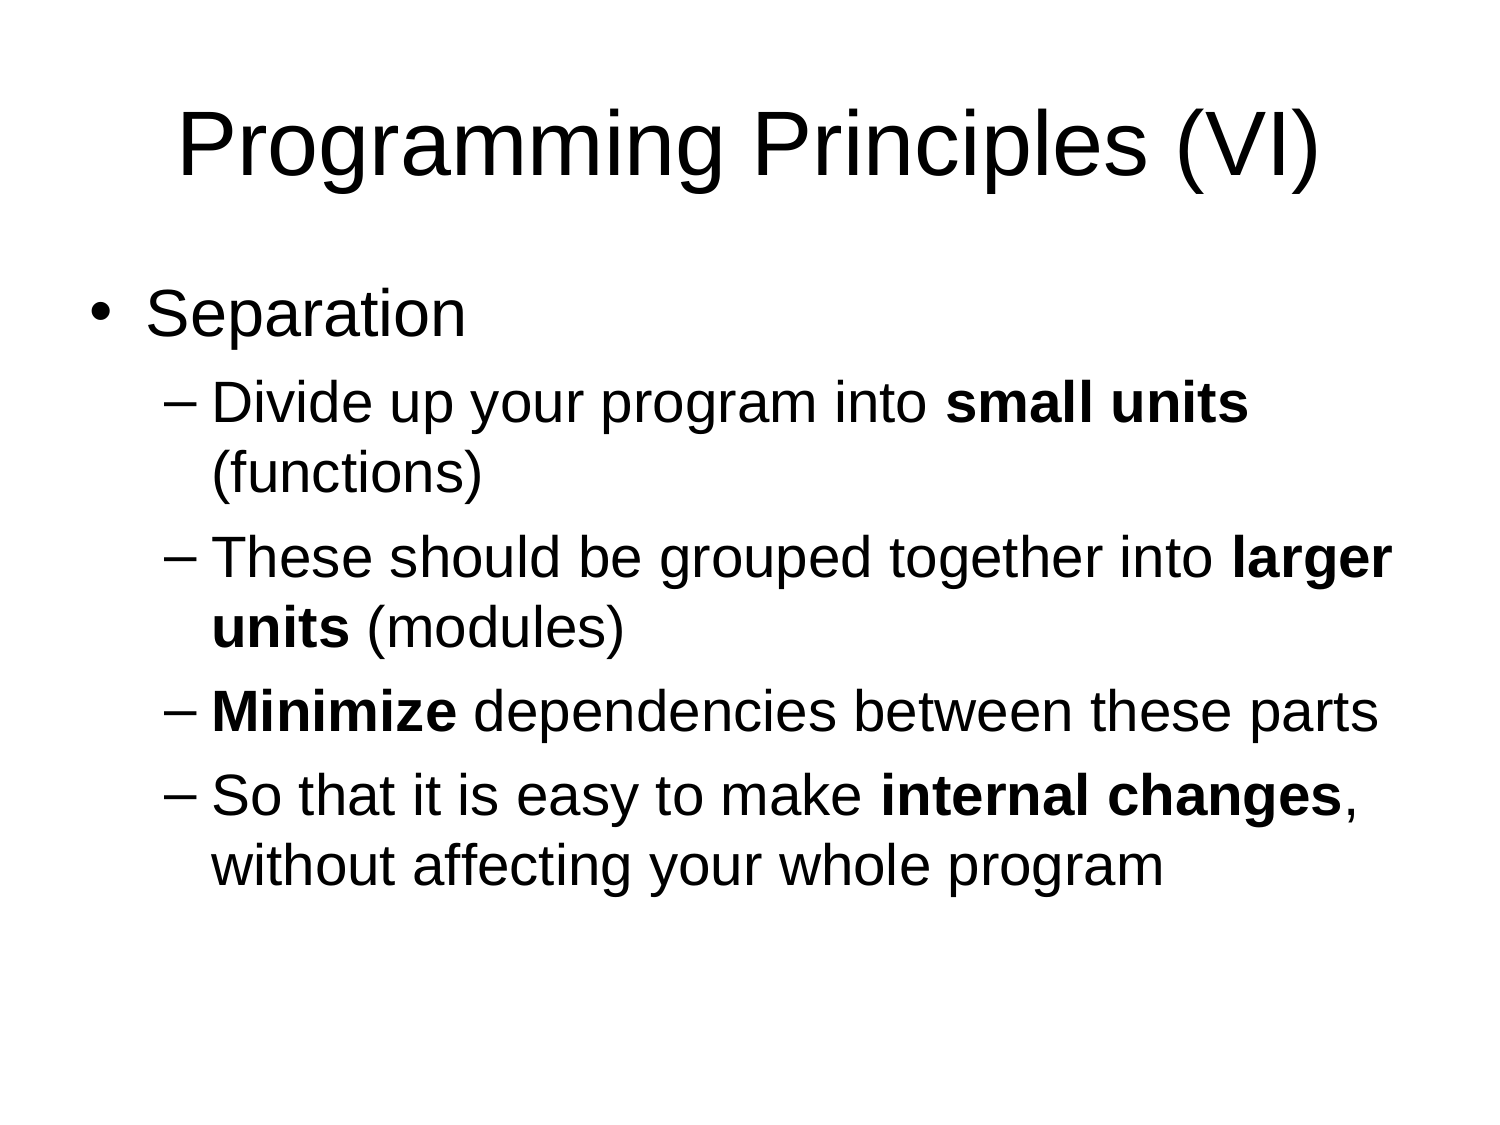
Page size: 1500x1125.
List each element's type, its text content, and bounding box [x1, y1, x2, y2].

title Programming Principles (VI) [75, 45, 1426, 233]
list Separation Divide up your program into small units (functions) These should be grouped together into larger units (modules) Minimize dependencies between these parts So that it is easy to make internal changes, without affecting your whole program [75, 262, 1426, 1005]
